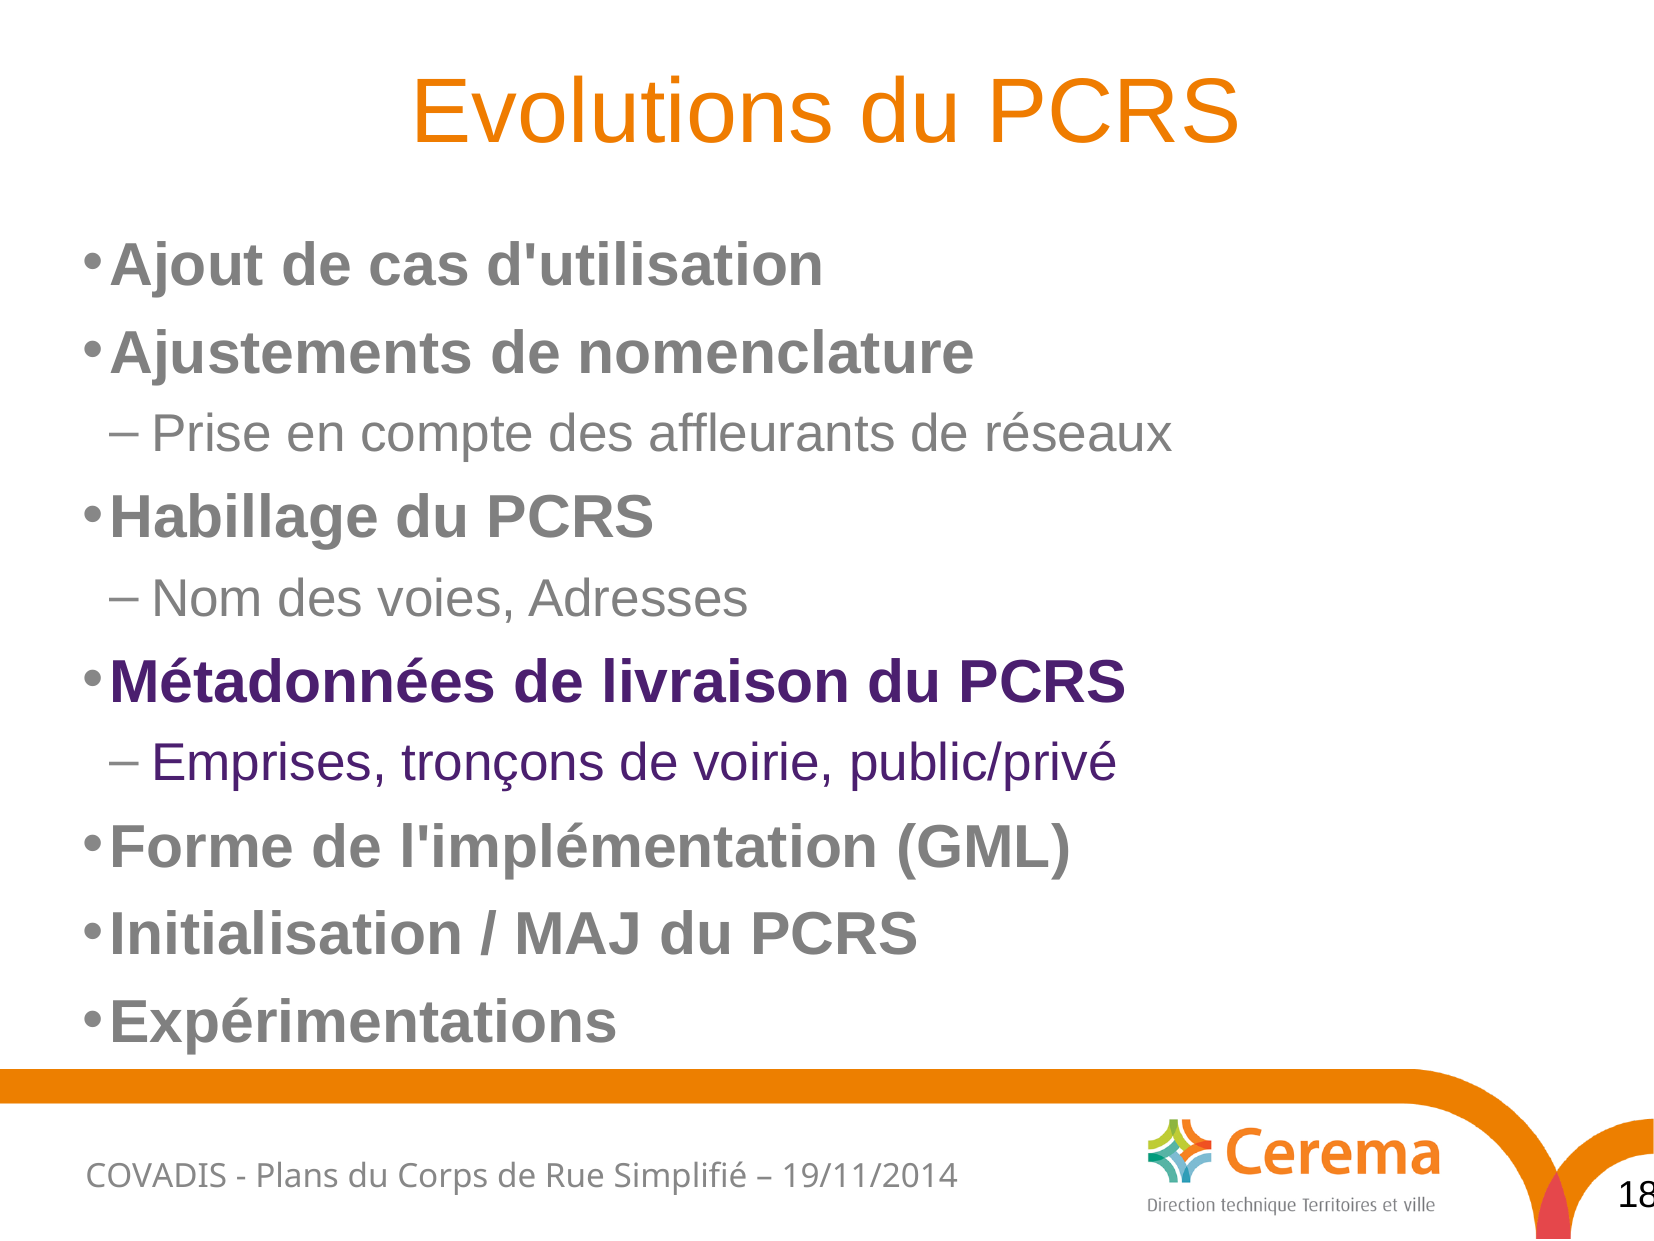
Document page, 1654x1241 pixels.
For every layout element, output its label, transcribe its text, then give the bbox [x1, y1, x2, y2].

picture [0, 1069, 1654, 1239]
title Evolutions du PCRS [82, 2, 1571, 210]
picture [1644, 1183, 1653, 1192]
picture [1643, 1195, 1654, 1205]
list Ajout de cas d'utilisation Ajustements de nomenclature Prise en compte des affleurants de réseaux Habillage du PCRS Nom des voies, Adresses Métadonnées de livraison du PCRS Emprises, tronçons de voirie, public/privé Forme de l'implémentation (GML) Initialisation / MAJ du PCRS Expérimentations [82, 224, 1538, 1063]
